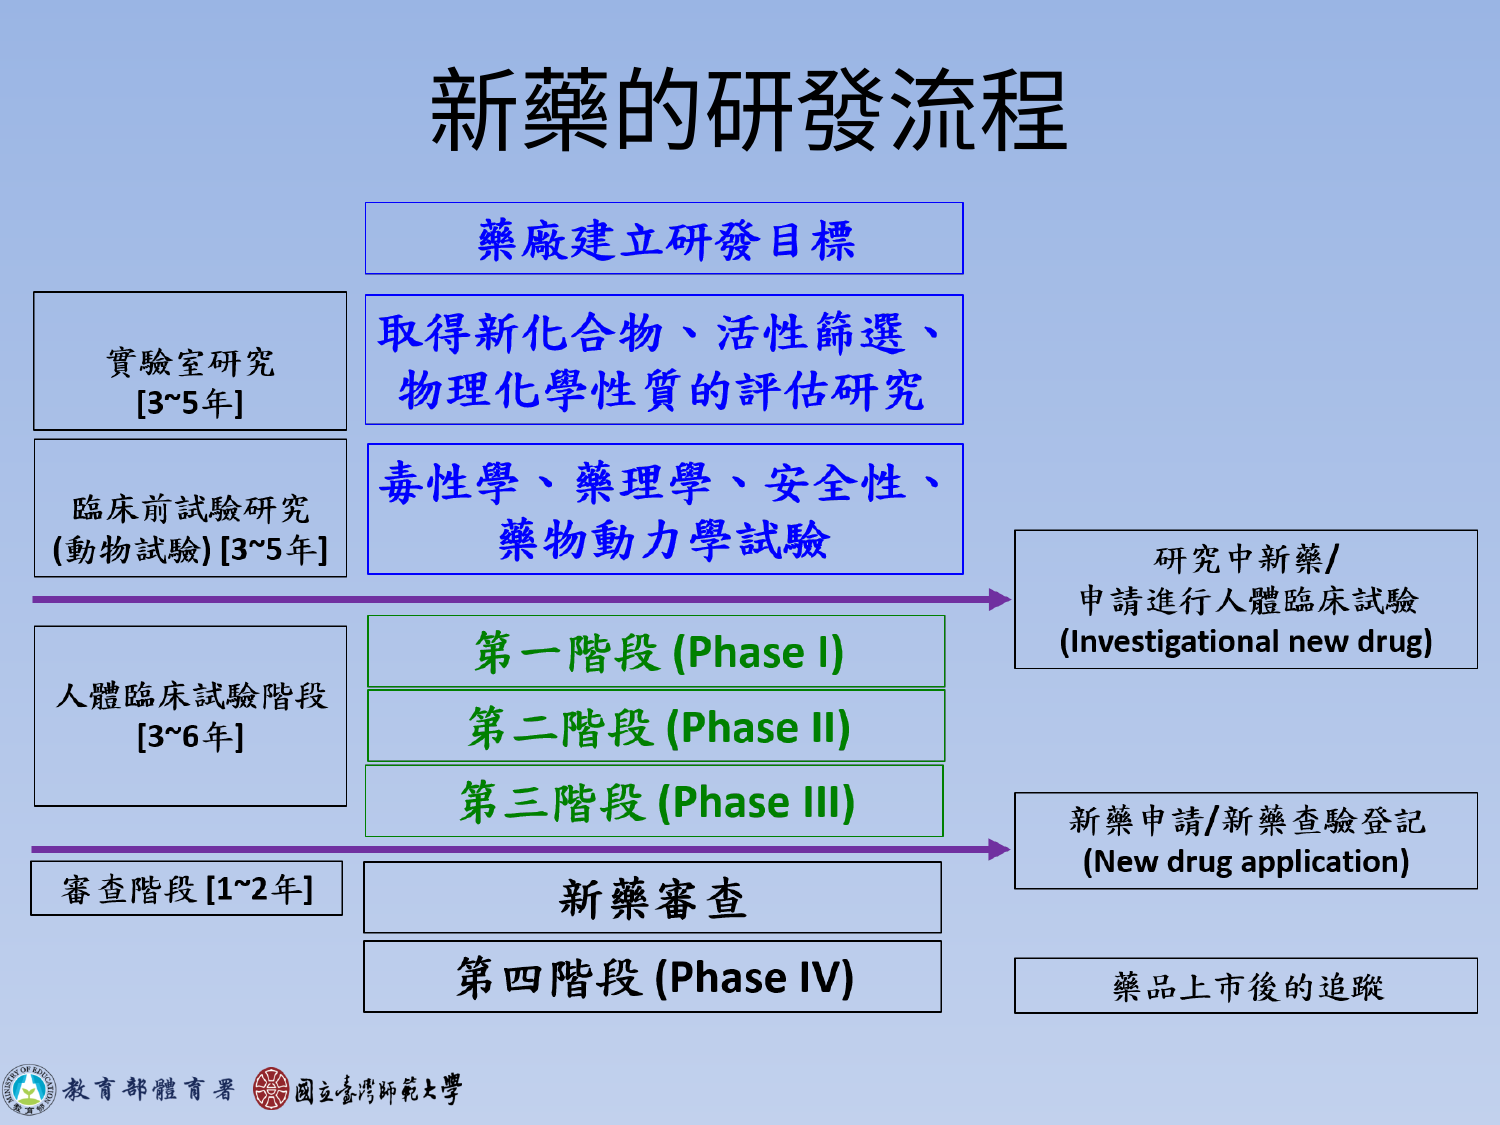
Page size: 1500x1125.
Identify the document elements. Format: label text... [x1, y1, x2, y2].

picture [30, 193, 1478, 1034]
title 新藥的研發流程 [75, 14, 1426, 193]
